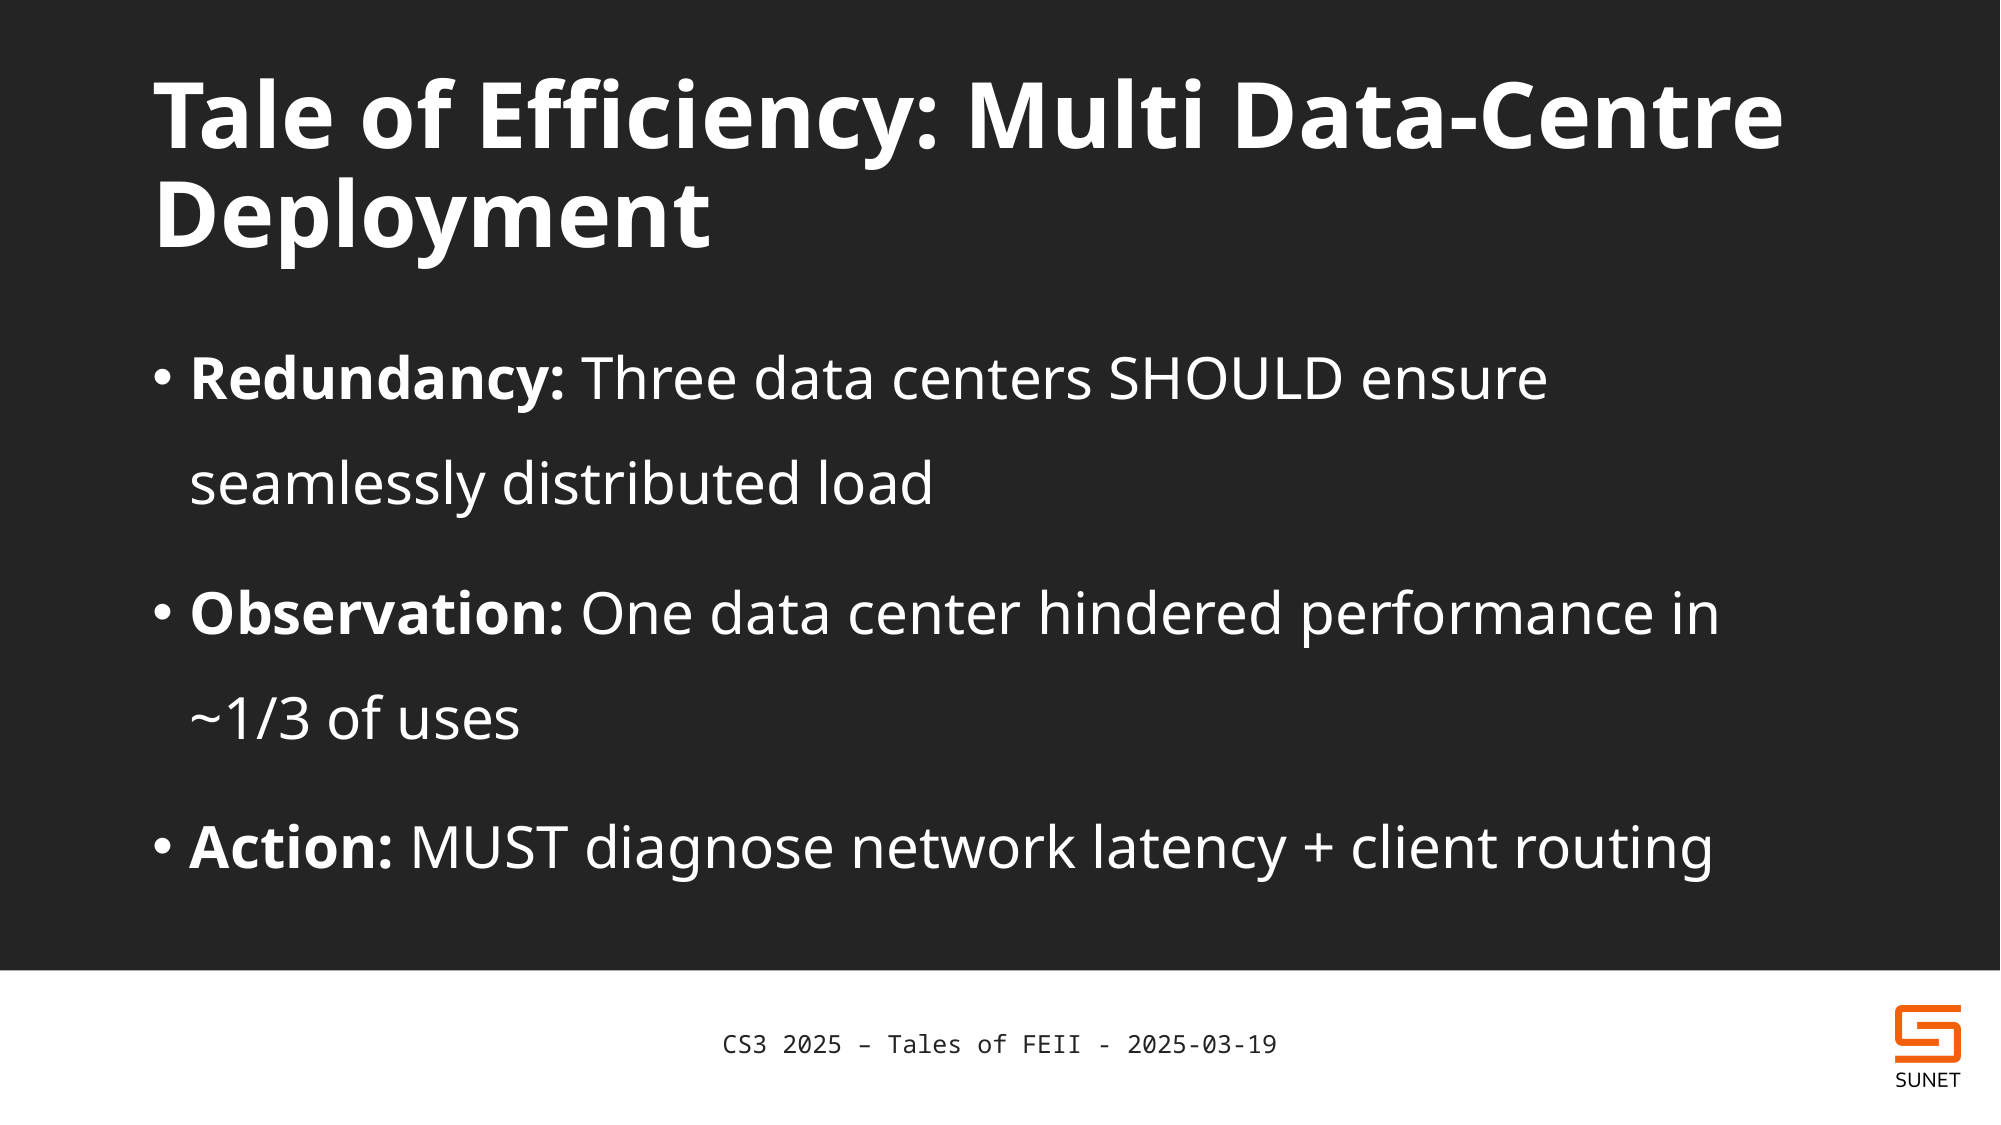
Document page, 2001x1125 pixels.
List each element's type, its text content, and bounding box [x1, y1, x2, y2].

picture [1895, 1005, 1961, 1092]
title Tale of Efficiency: Multi Data-Centre Deployment [137, 59, 1863, 278]
list CS3 2025 – Tales of FEII - 2025-03-19 [249, 1024, 1750, 1070]
list Redundancy: Three data centers SHOULD ensure seamlessly distributed load Observation: One data center hindered performance in ~1/3 of uses Action: MUST diagnose network latency + client routing [137, 299, 1863, 910]
